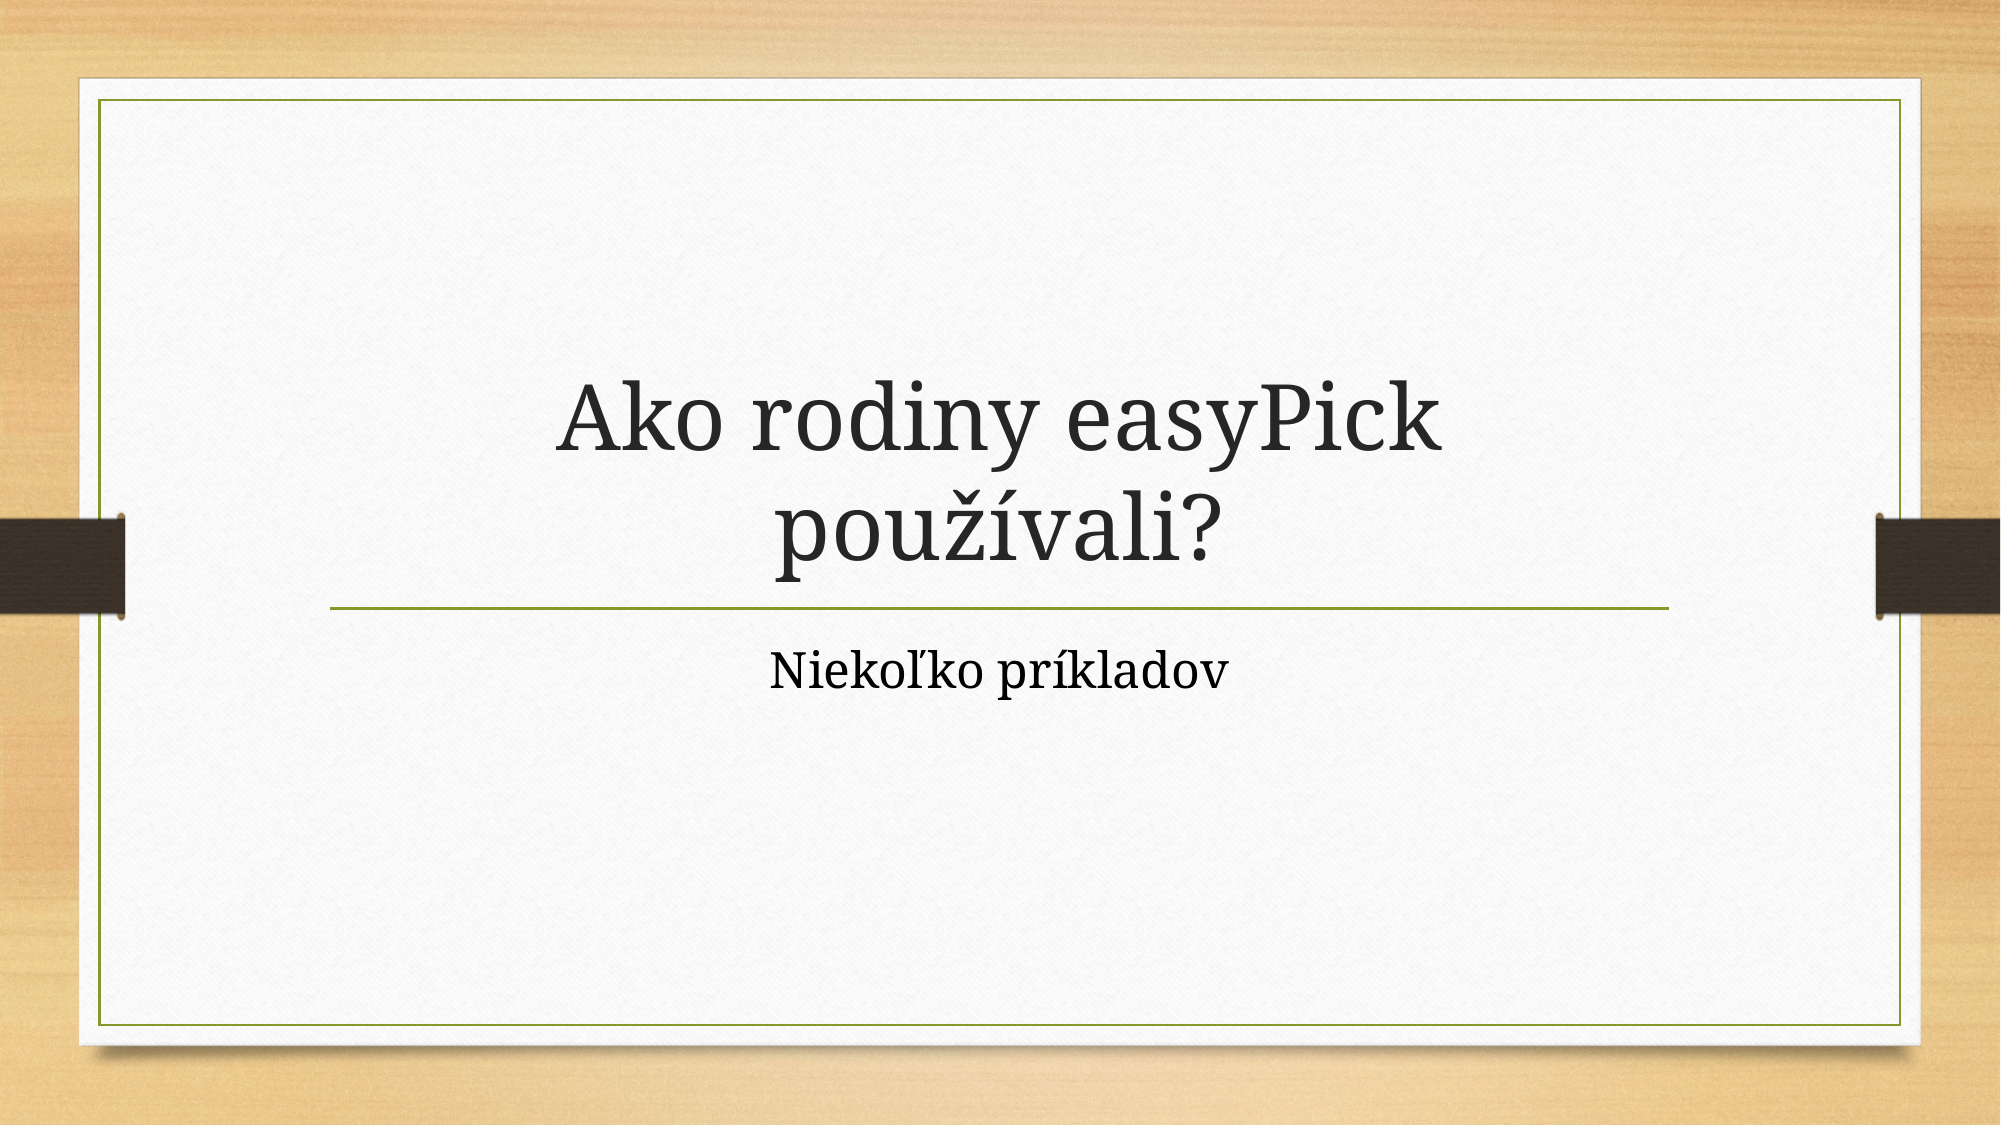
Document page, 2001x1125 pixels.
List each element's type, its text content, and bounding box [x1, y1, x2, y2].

list Niekoľko príkladov [330, 630, 1669, 788]
title Ako rodiny easyPick používali? [330, 287, 1669, 587]
